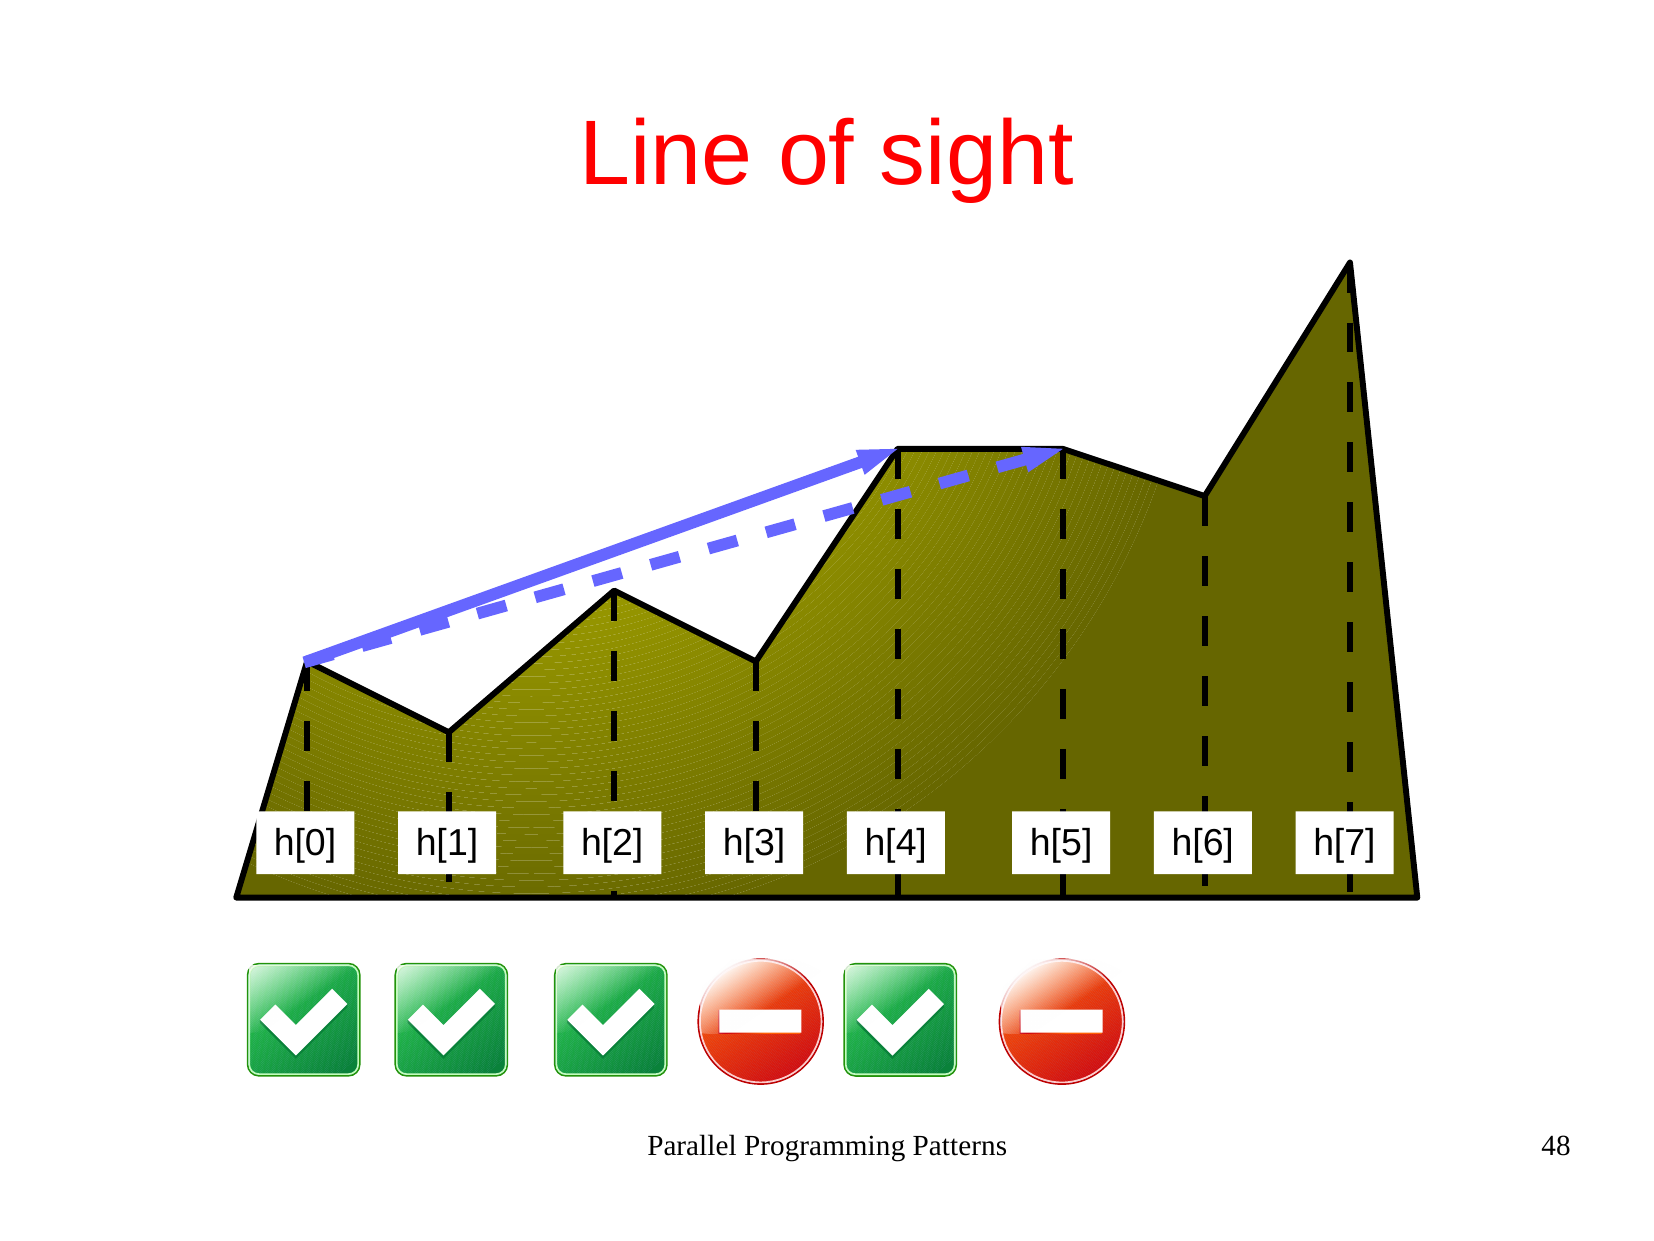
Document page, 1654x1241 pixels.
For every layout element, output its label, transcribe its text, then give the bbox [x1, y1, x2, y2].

text_box h[7] [1295, 811, 1394, 875]
text_box h[1] [398, 811, 497, 875]
text_box h[0] [256, 811, 355, 875]
title Line of sight [82, 49, 1571, 257]
text_box h[6] [1153, 811, 1252, 875]
text_box h[2] [563, 811, 662, 875]
text_box h[3] [705, 811, 804, 875]
text_box [236, 267, 1418, 898]
text_box h[5] [1012, 811, 1111, 875]
text_box h[4] [846, 811, 945, 875]
picture [212, 931, 1152, 1111]
